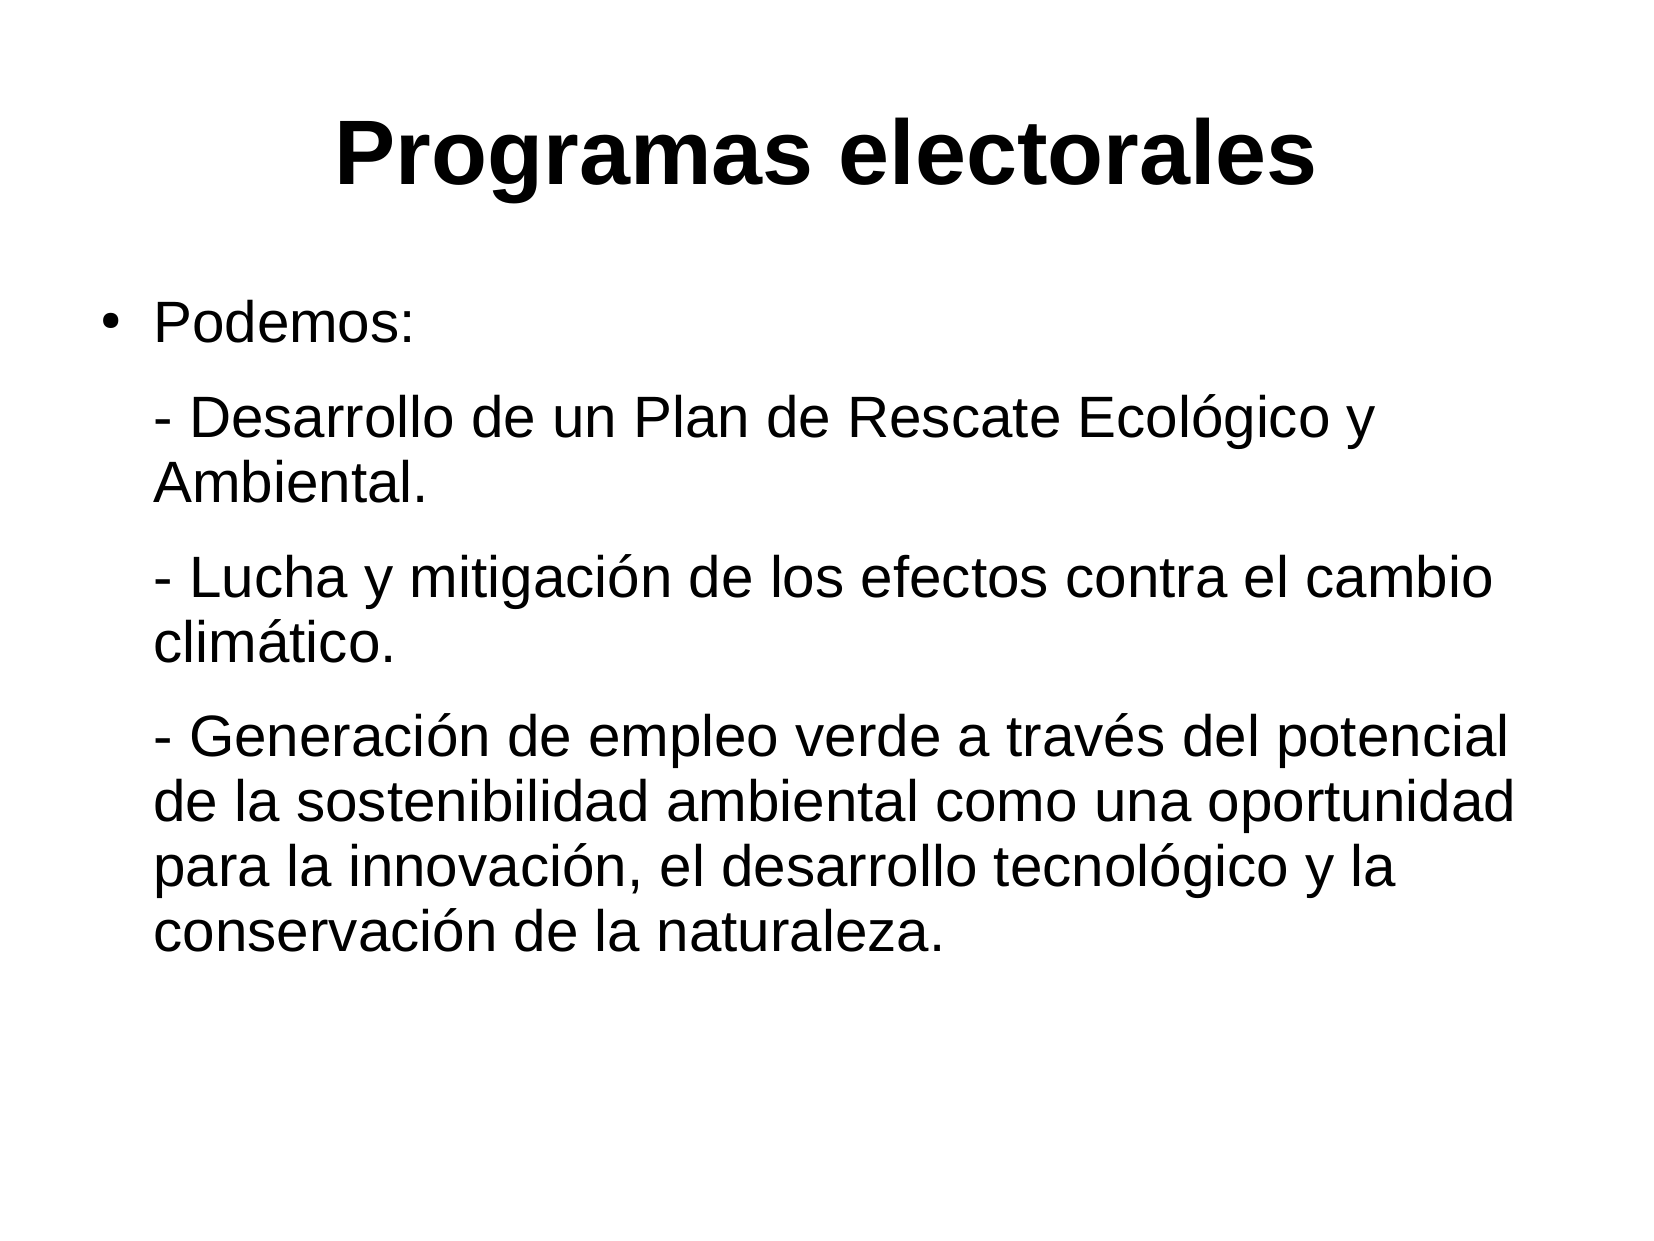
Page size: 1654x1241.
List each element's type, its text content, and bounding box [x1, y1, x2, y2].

list Podemos: - Desarrollo de un Plan de Rescate Ecológico y Ambiental. - Lucha y mitigación de los efectos contra el cambio climático. - Generación de empleo verde a través del potencial de la sostenibilidad ambiental como una oportunidad para la innovación, el desarrollo tecnológico y la conservación de la naturaleza. [82, 290, 1571, 1010]
title Programas electorales [82, 49, 1571, 257]
